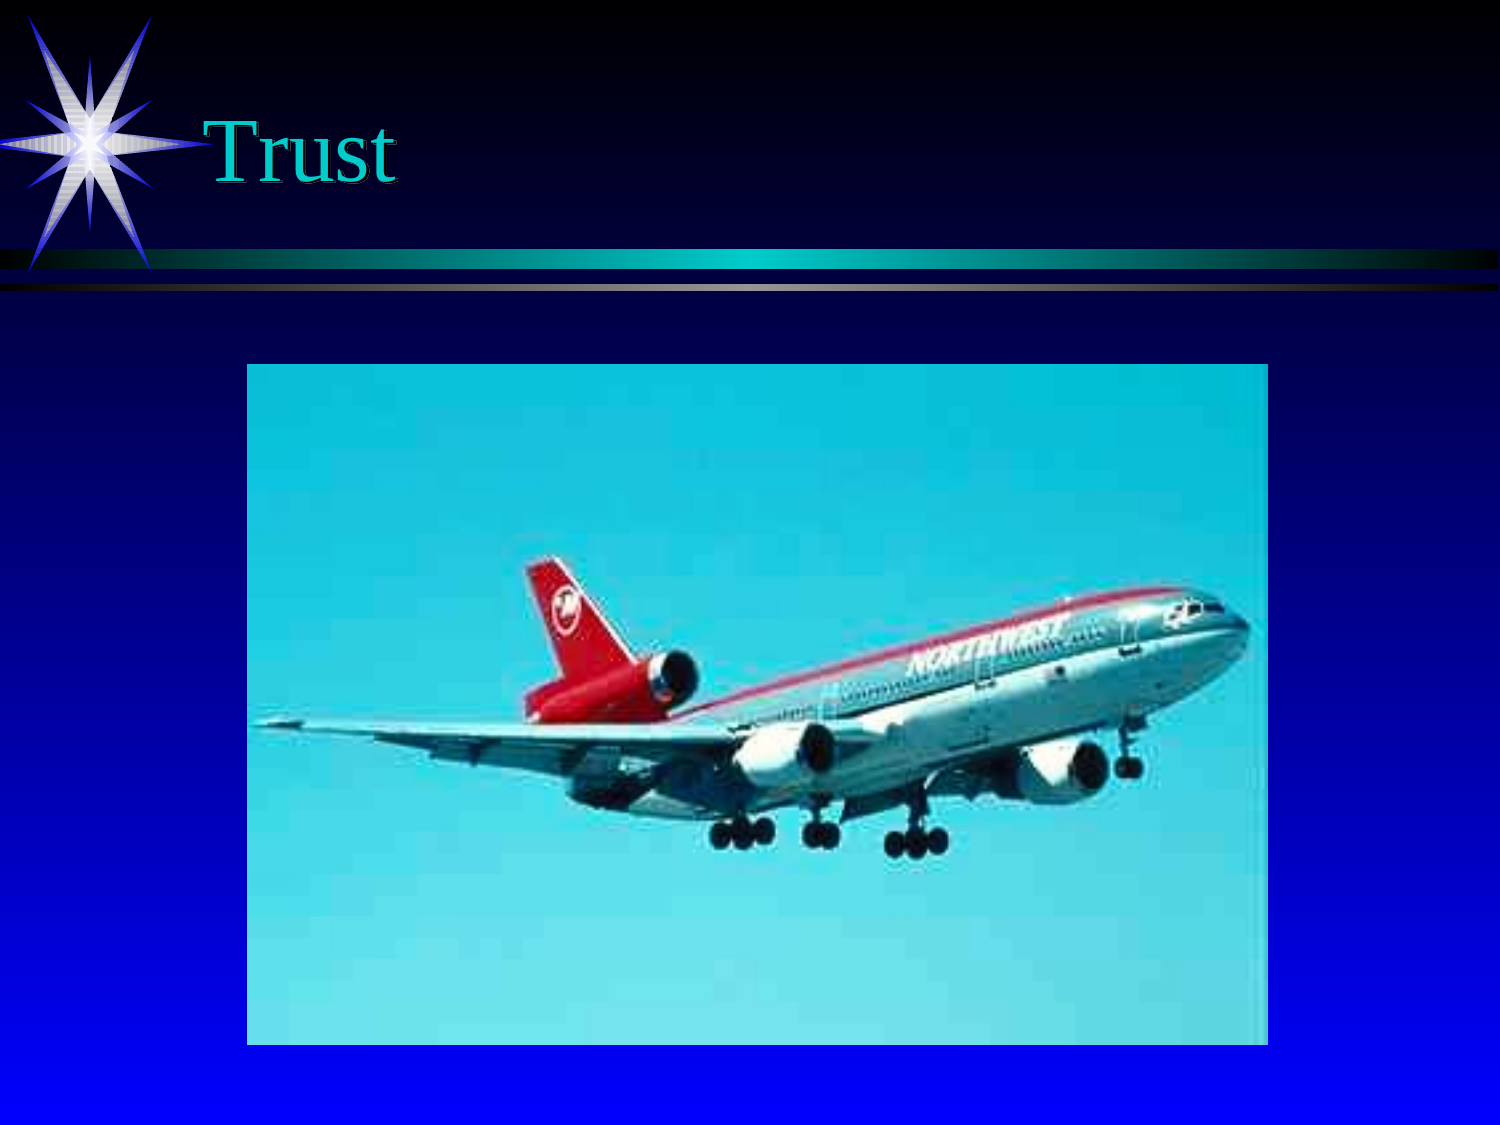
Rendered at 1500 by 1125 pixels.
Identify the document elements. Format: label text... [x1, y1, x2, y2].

title Trust [187, 56, 1463, 244]
picture [247, 364, 1268, 1045]
